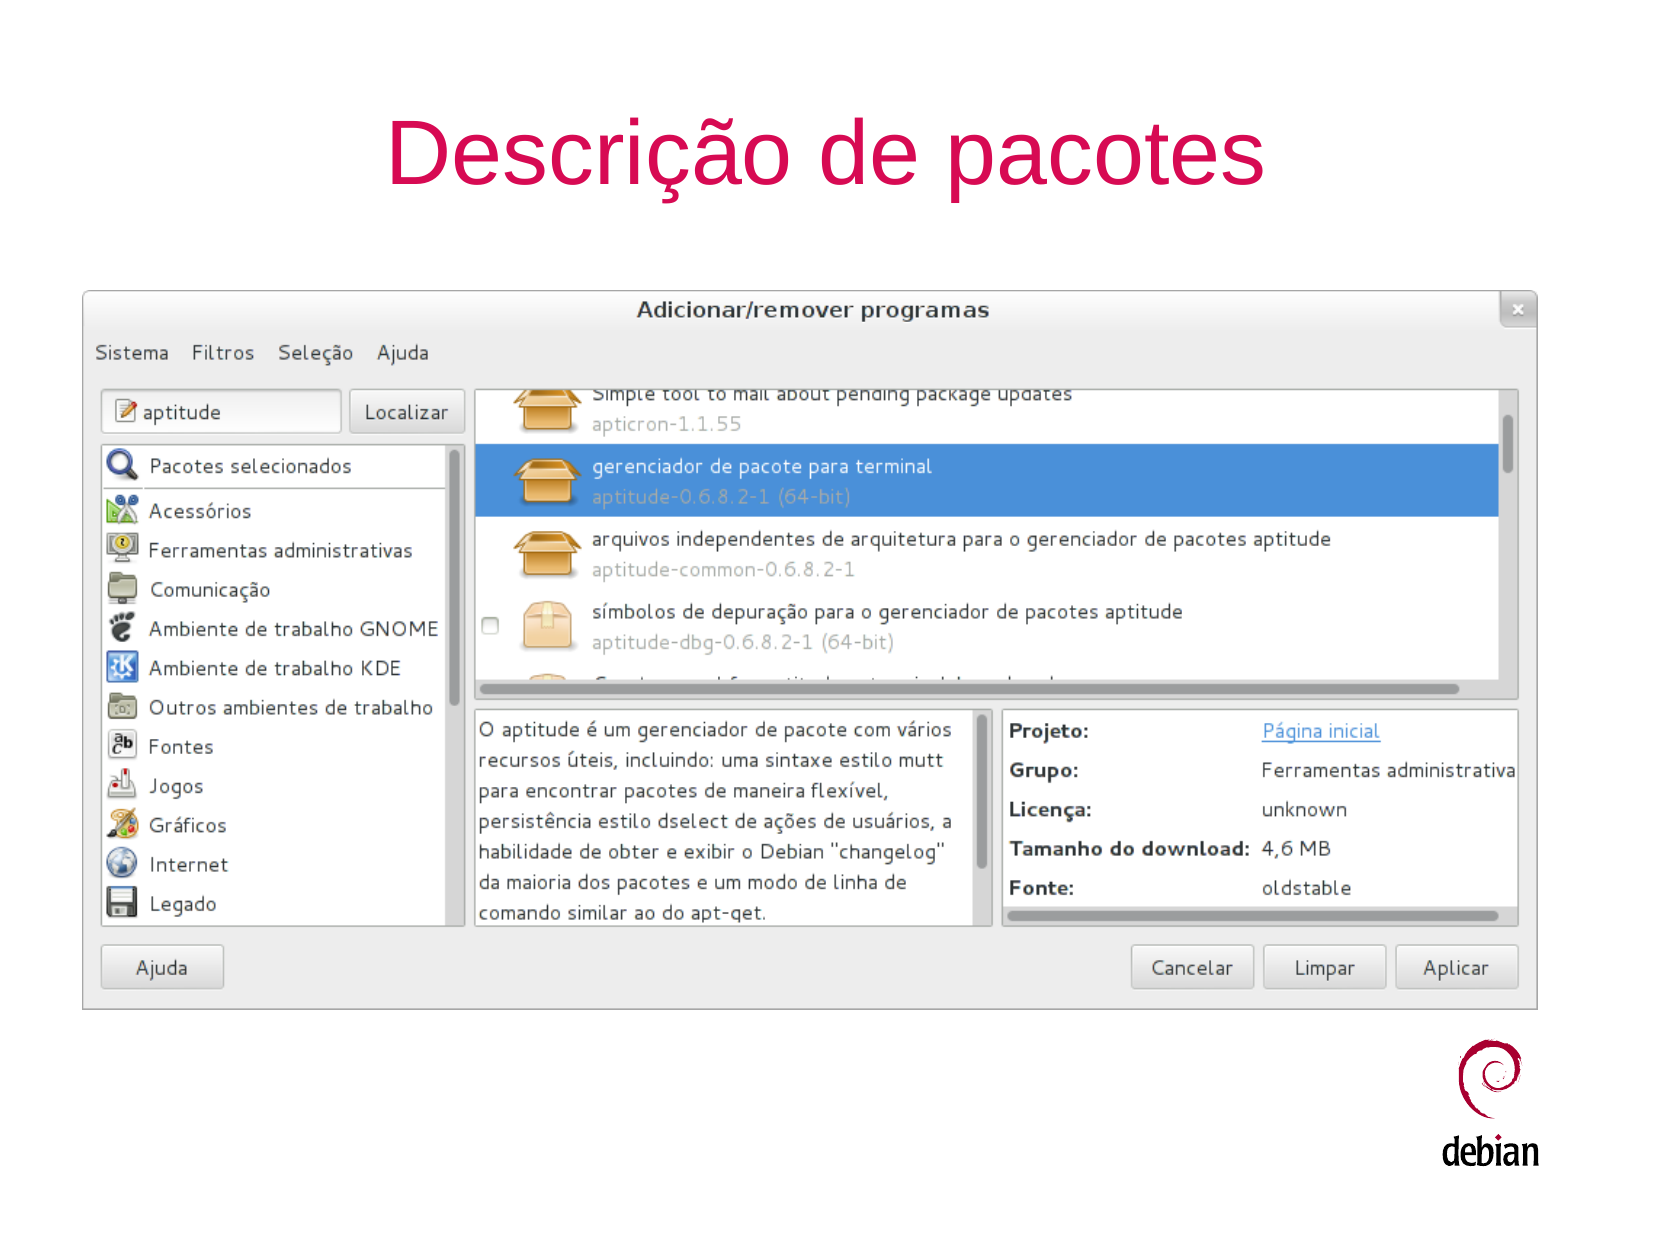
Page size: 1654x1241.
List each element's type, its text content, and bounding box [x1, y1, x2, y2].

picture [82, 290, 1538, 1010]
title Descrição de pacotes [82, 49, 1571, 257]
